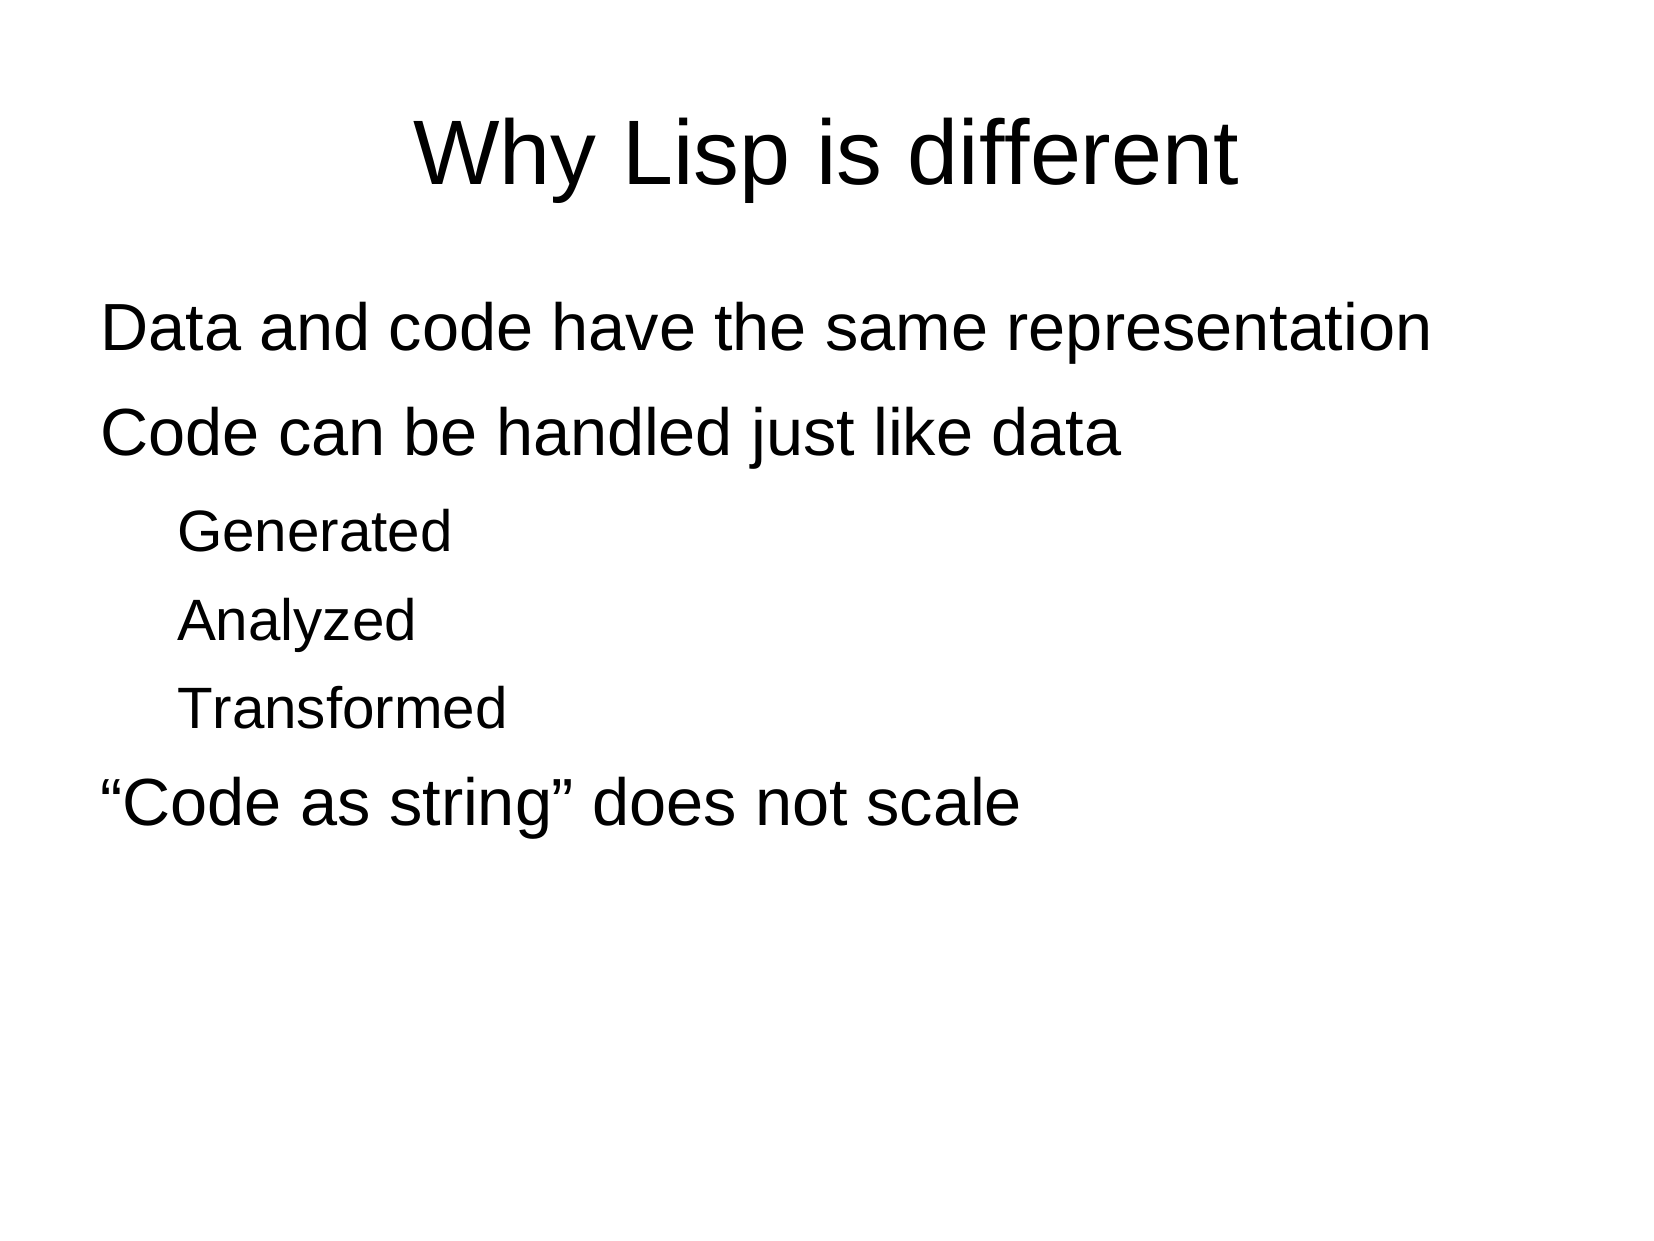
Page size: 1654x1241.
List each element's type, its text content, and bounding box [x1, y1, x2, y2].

title Why Lisp is different [82, 56, 1571, 250]
list Data and code have the same representation Code can be handled just like data Generated Analyzed Transformed “Code as string” does not scale [82, 290, 1571, 1094]
